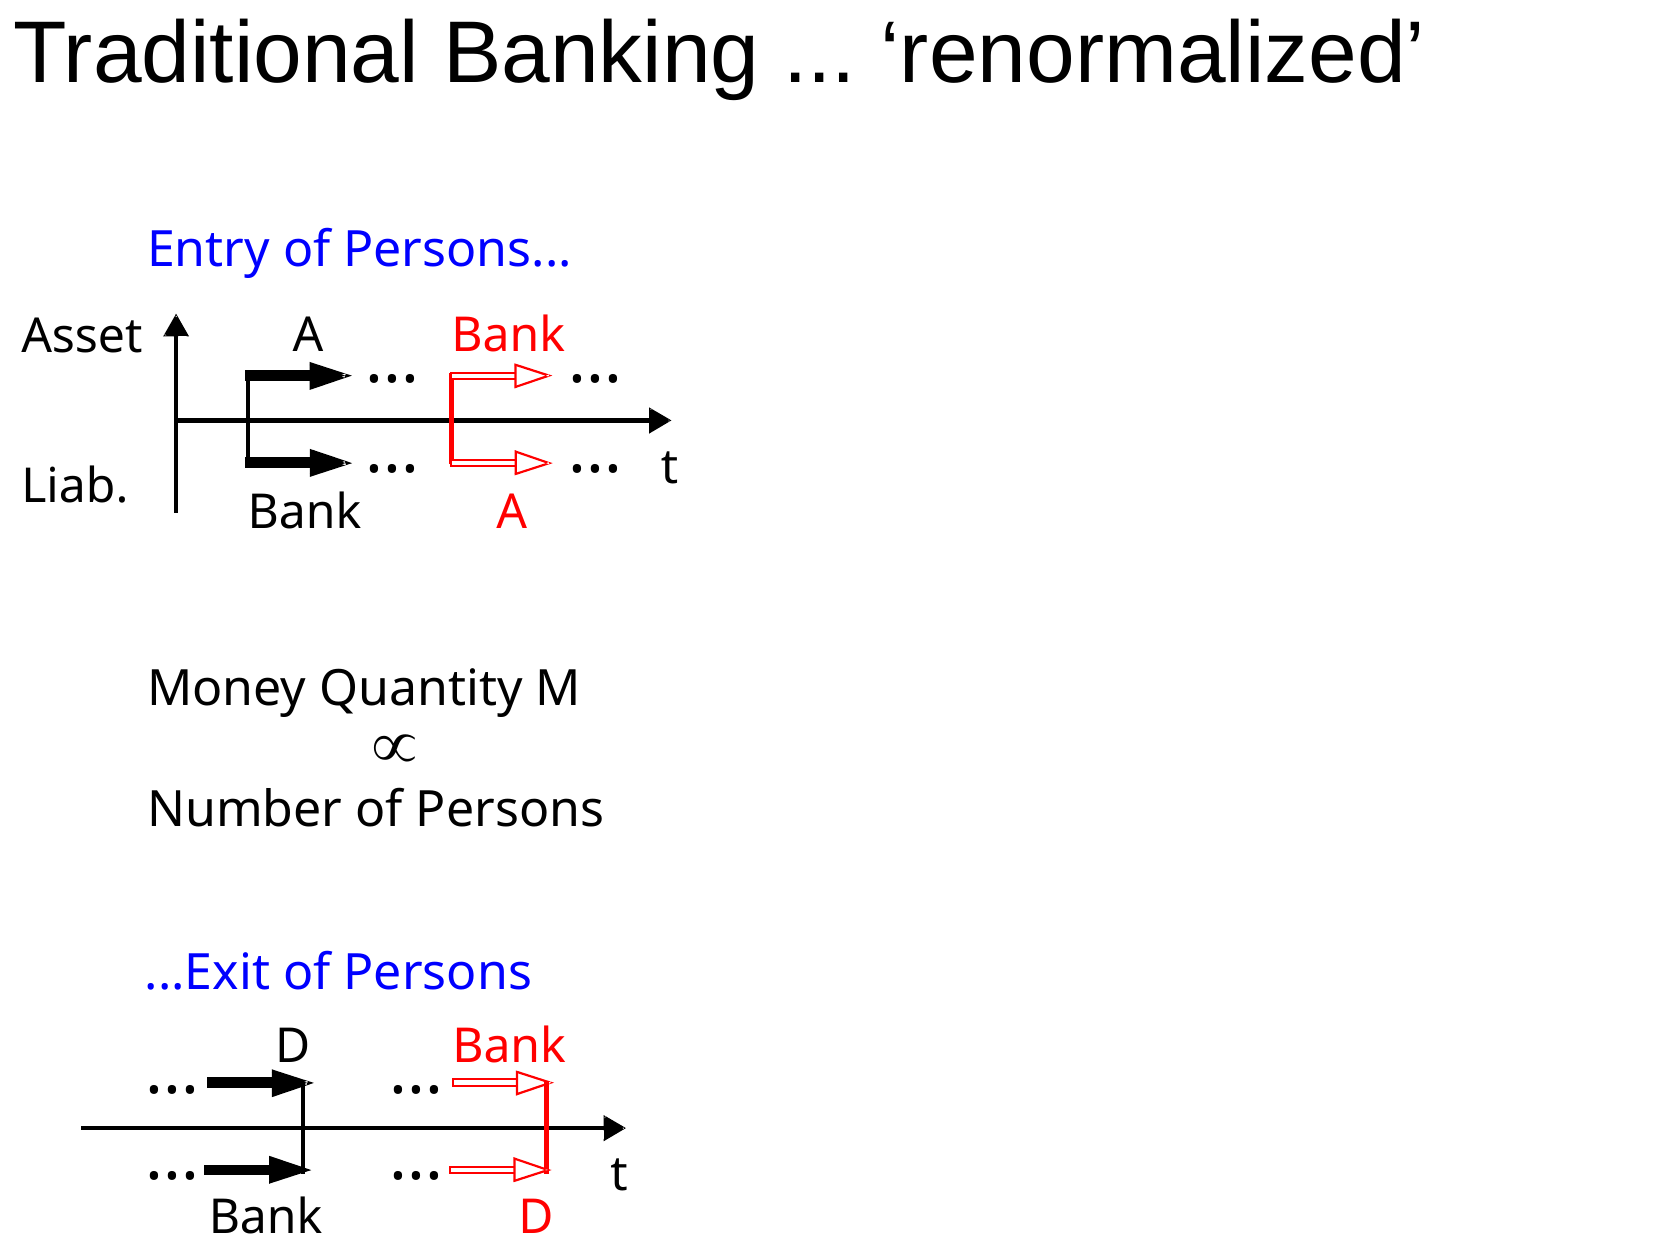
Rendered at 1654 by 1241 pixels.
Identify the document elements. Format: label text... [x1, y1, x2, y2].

text_box ... [389, 1107, 458, 1189]
text_box t [660, 431, 711, 491]
text_box D [274, 1010, 325, 1070]
text_box ... [145, 1021, 215, 1103]
text_box A [292, 300, 343, 359]
text_box Liab. [21, 451, 141, 511]
text_box Traditional Banking ... ‘renormalized’ [13, 3, 1466, 105]
text_box [215, 1069, 389, 1182]
text_box [434, 363, 569, 476]
text_box ... [365, 311, 434, 393]
text_box [638, 407, 672, 434]
text_box [163, 313, 365, 513]
text_box Bank [452, 1010, 577, 1070]
text_box [81, 1126, 145, 1130]
text_box ∝ [371, 718, 440, 789]
text_box ... [365, 400, 434, 482]
text_box ...Exit of Persons [144, 936, 574, 997]
text_box Bank [208, 1182, 333, 1241]
text_box [449, 1070, 626, 1183]
text_box ... [145, 1107, 215, 1189]
text_box ... [569, 400, 638, 482]
text_box Number of Persons [147, 772, 636, 834]
text_box D [518, 1182, 568, 1241]
text_box Entry of Persons... [147, 212, 615, 274]
text_box t [610, 1139, 660, 1198]
text_box Asset [21, 301, 157, 360]
text_box Bank [247, 477, 372, 536]
text_box ... [389, 1021, 458, 1103]
text_box ... [569, 311, 638, 393]
text_box Money Quantity M [147, 652, 632, 714]
text_box Bank [451, 300, 576, 359]
text_box A [496, 477, 547, 536]
